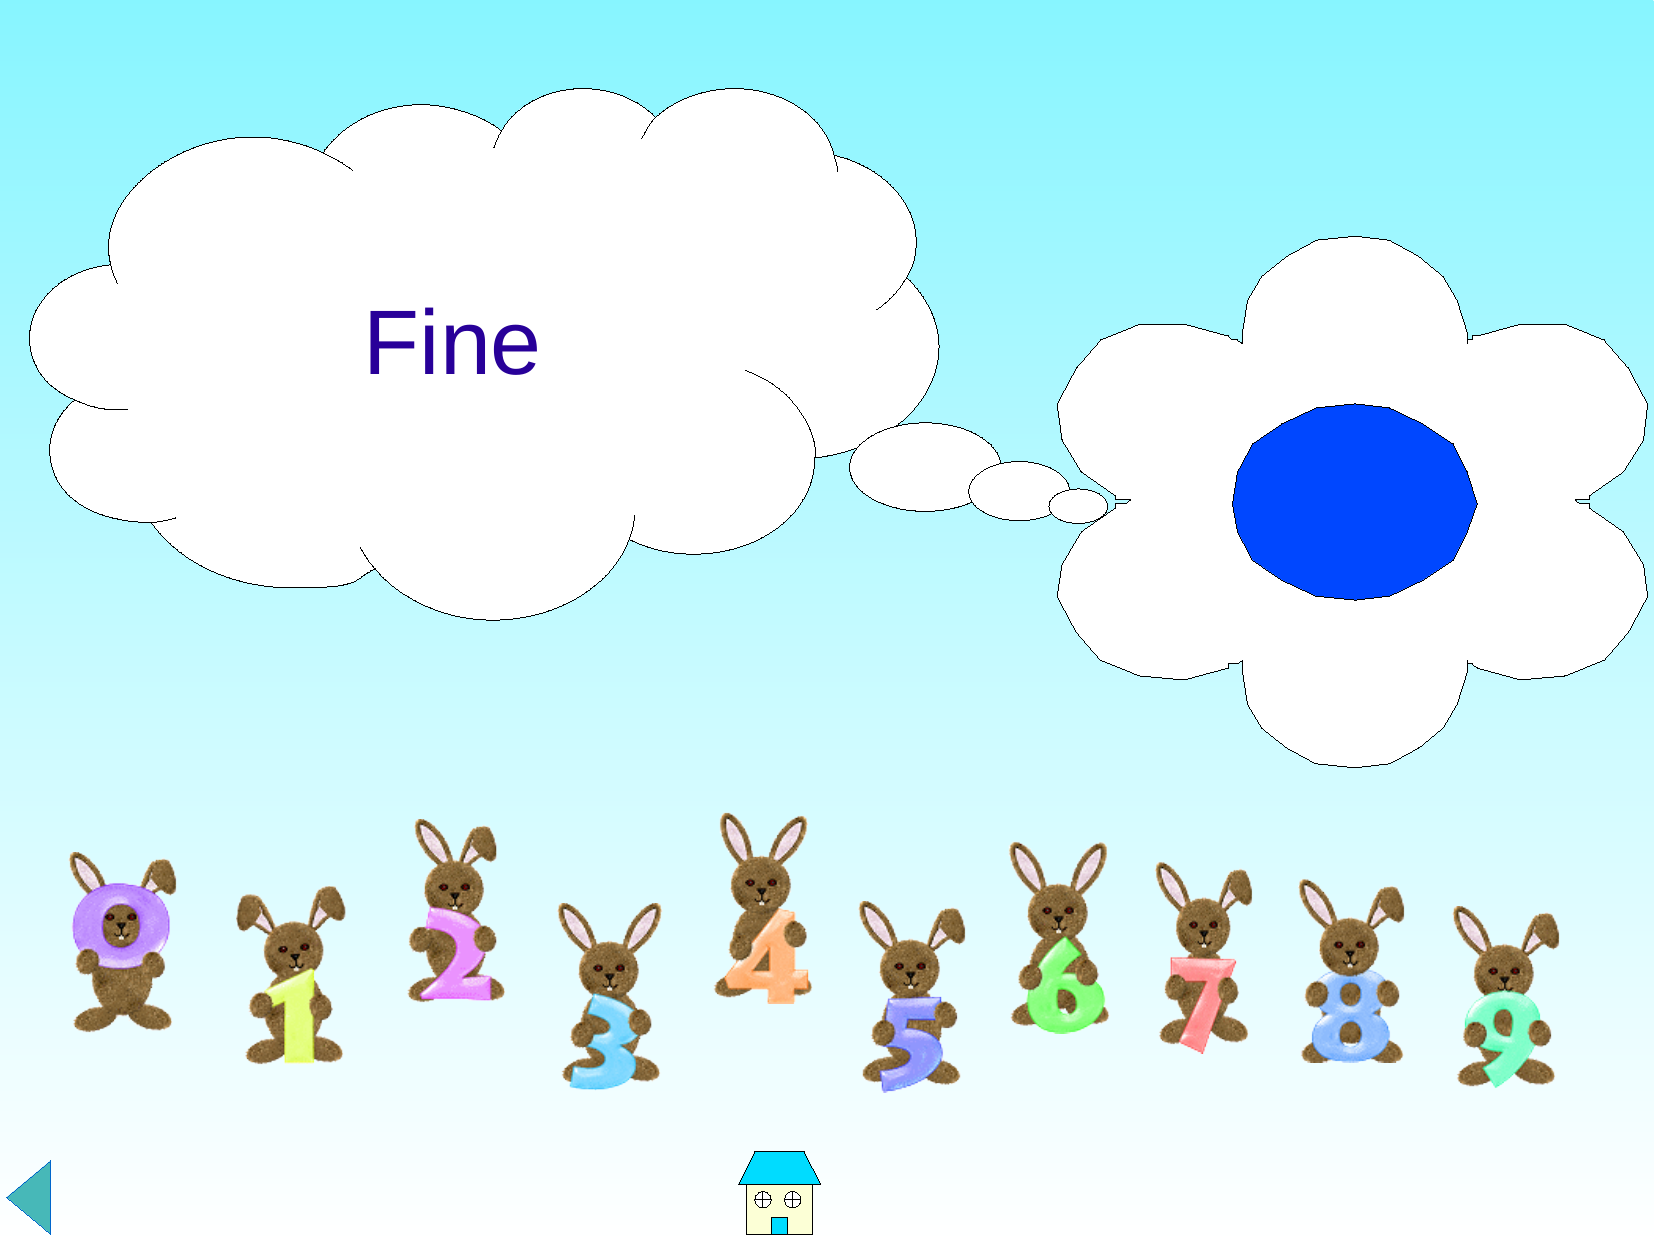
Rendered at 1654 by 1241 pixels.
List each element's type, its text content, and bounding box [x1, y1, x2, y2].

text_box [738, 1151, 821, 1235]
text_box [1057, 236, 1648, 768]
picture [392, 819, 514, 1004]
picture [1006, 836, 1112, 1034]
picture [855, 901, 967, 1093]
picture [1446, 906, 1561, 1093]
picture [236, 885, 349, 1066]
picture [1152, 856, 1258, 1054]
picture [67, 852, 178, 1034]
text_box [6, 1160, 51, 1235]
text_box Fine [29, 88, 1108, 621]
picture [554, 903, 666, 1093]
picture [706, 810, 815, 1004]
picture [1298, 859, 1406, 1063]
